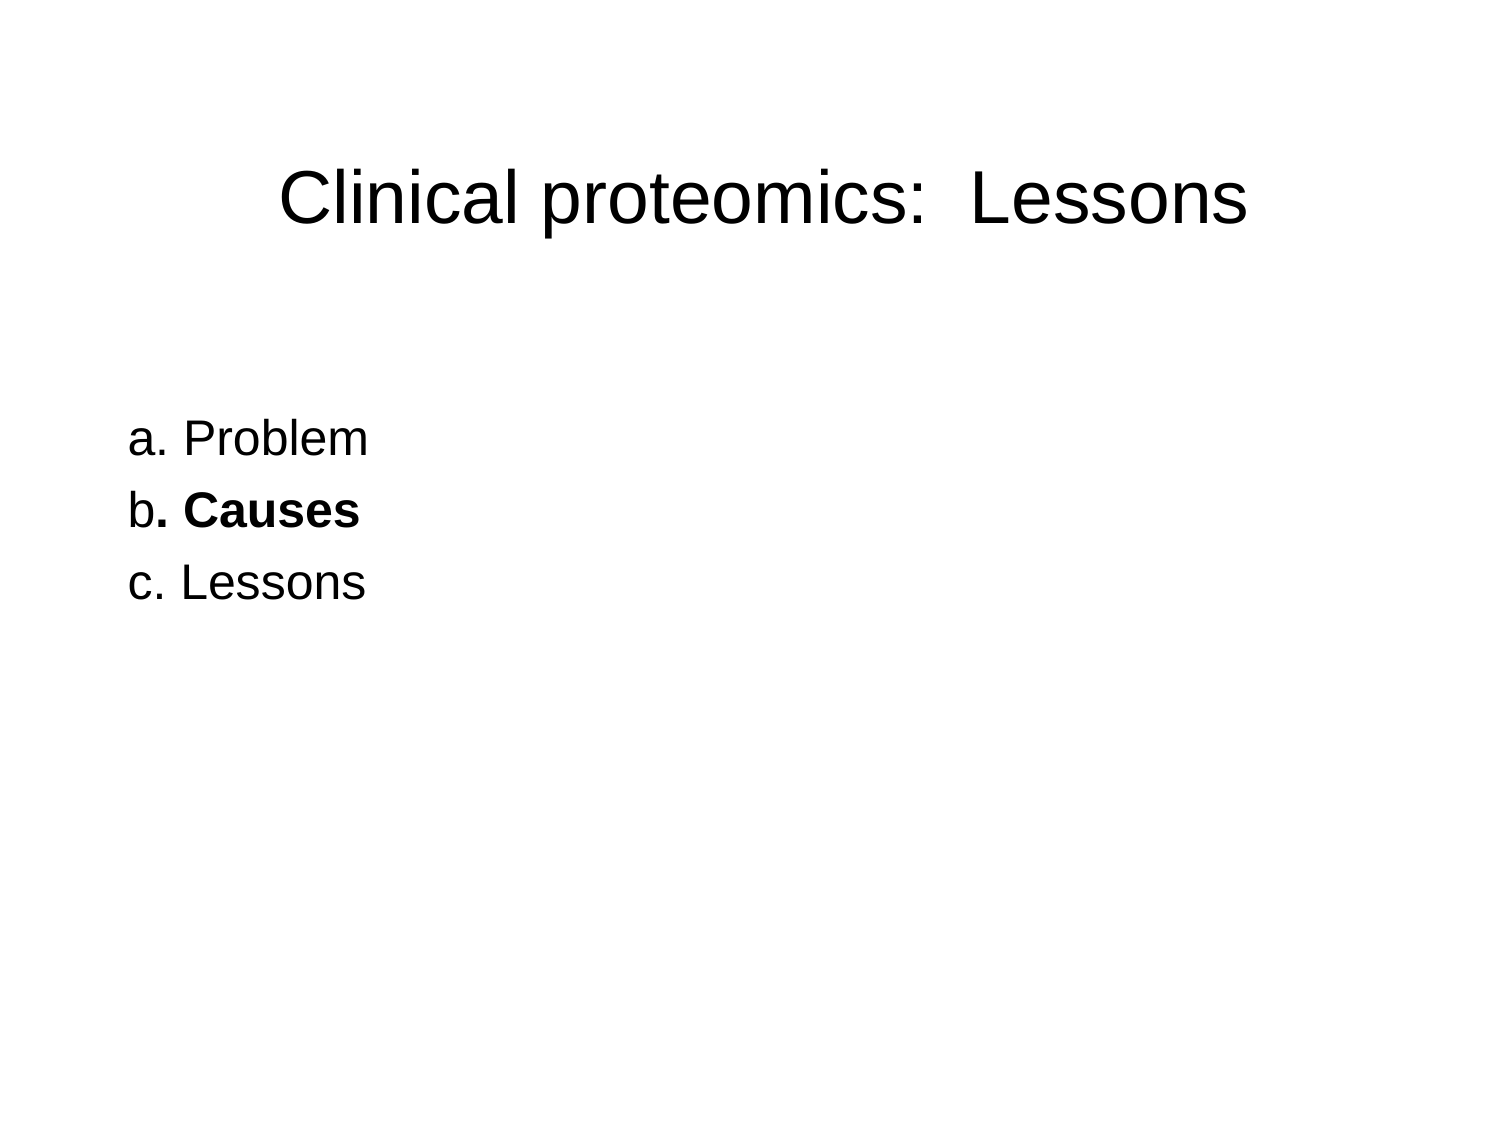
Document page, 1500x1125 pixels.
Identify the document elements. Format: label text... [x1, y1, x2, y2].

list a. Problem b. Causes c. Lessons [112, 324, 1388, 1000]
title Clinical proteomics: Lessons [63, 99, 1466, 288]
